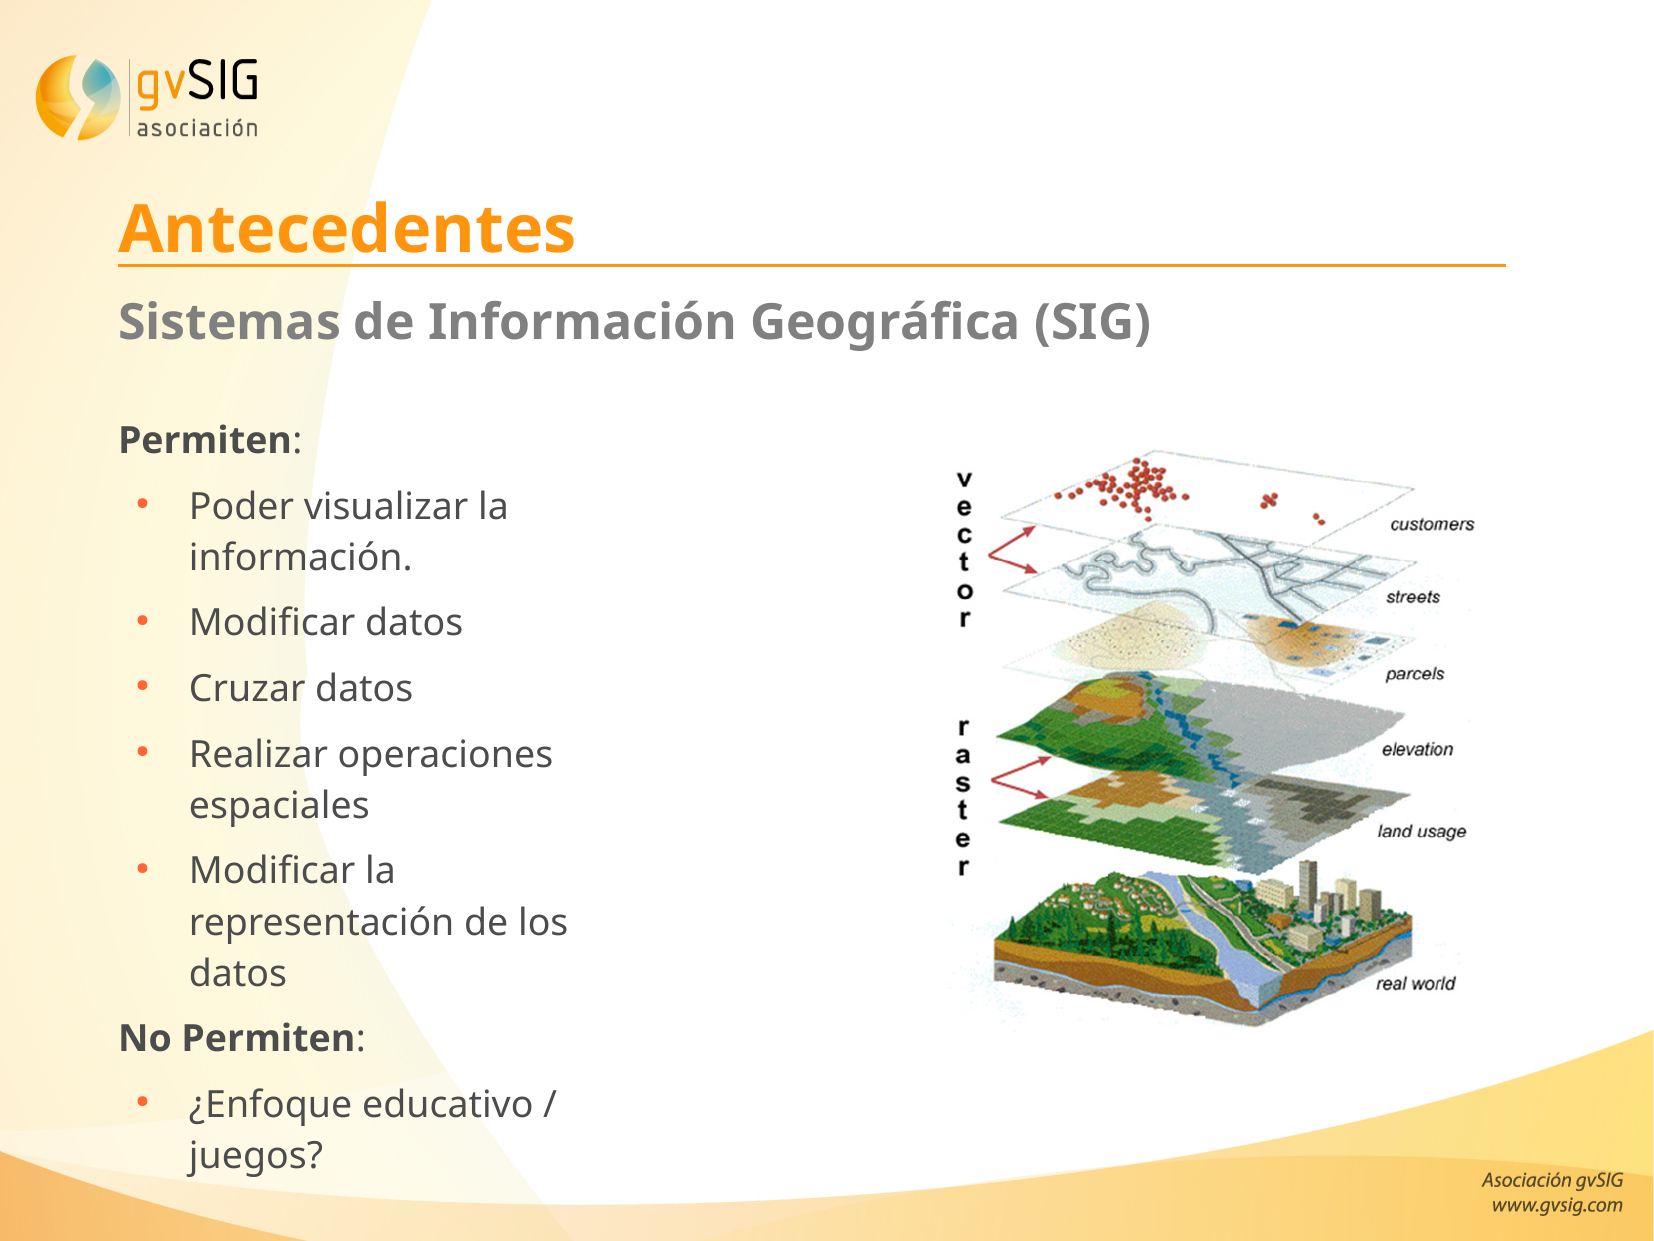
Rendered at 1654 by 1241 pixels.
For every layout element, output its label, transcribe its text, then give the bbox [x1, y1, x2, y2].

title Antecedentes [118, 177, 1607, 276]
picture [0, 0, 1654, 1241]
title Sistemas de Información Geográfica (SIG) [118, 276, 1477, 365]
list Permiten: Poder visualizar la información. Modificar datos Cruzar datos Realizar operaciones espaciales Modificar la representación de los datos No Permiten: ¿Enfoque educativo / juegos? [118, 413, 650, 1241]
